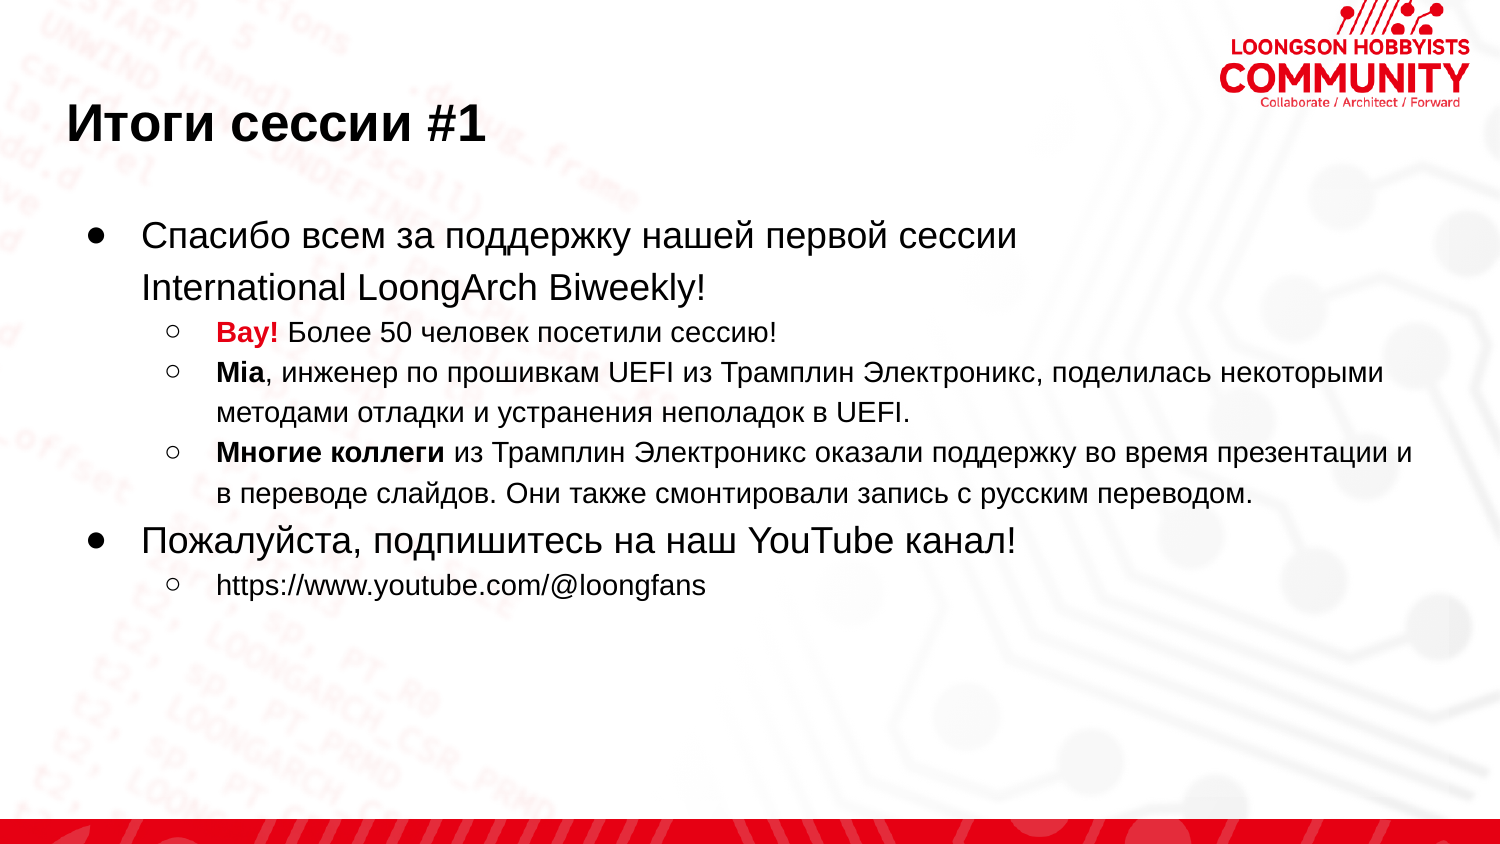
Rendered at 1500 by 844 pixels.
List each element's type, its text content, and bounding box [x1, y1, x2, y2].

title Итоги сессии #1 [51, 72, 1449, 167]
picture [0, 0, 1500, 844]
list Спасибо всем за поддержку нашей первой сессии International LoongArch Biweekly! Вау! Более 50 человек посетили сессию! Mia, инженер по прошивкам UEFI из Трамплин Электроникс, поделилась некоторыми методами отладки и устранения неполадок в UEFI. Многие коллеги из Трамплин Электроникс оказали поддержку во время презентации и в переводе слайдов. Они также смонтировали запись с русским переводом. Пожалуйста, подпишитесь на наш YouTube канал! https://www.youtube.com/@loongfans [51, 189, 1449, 797]
